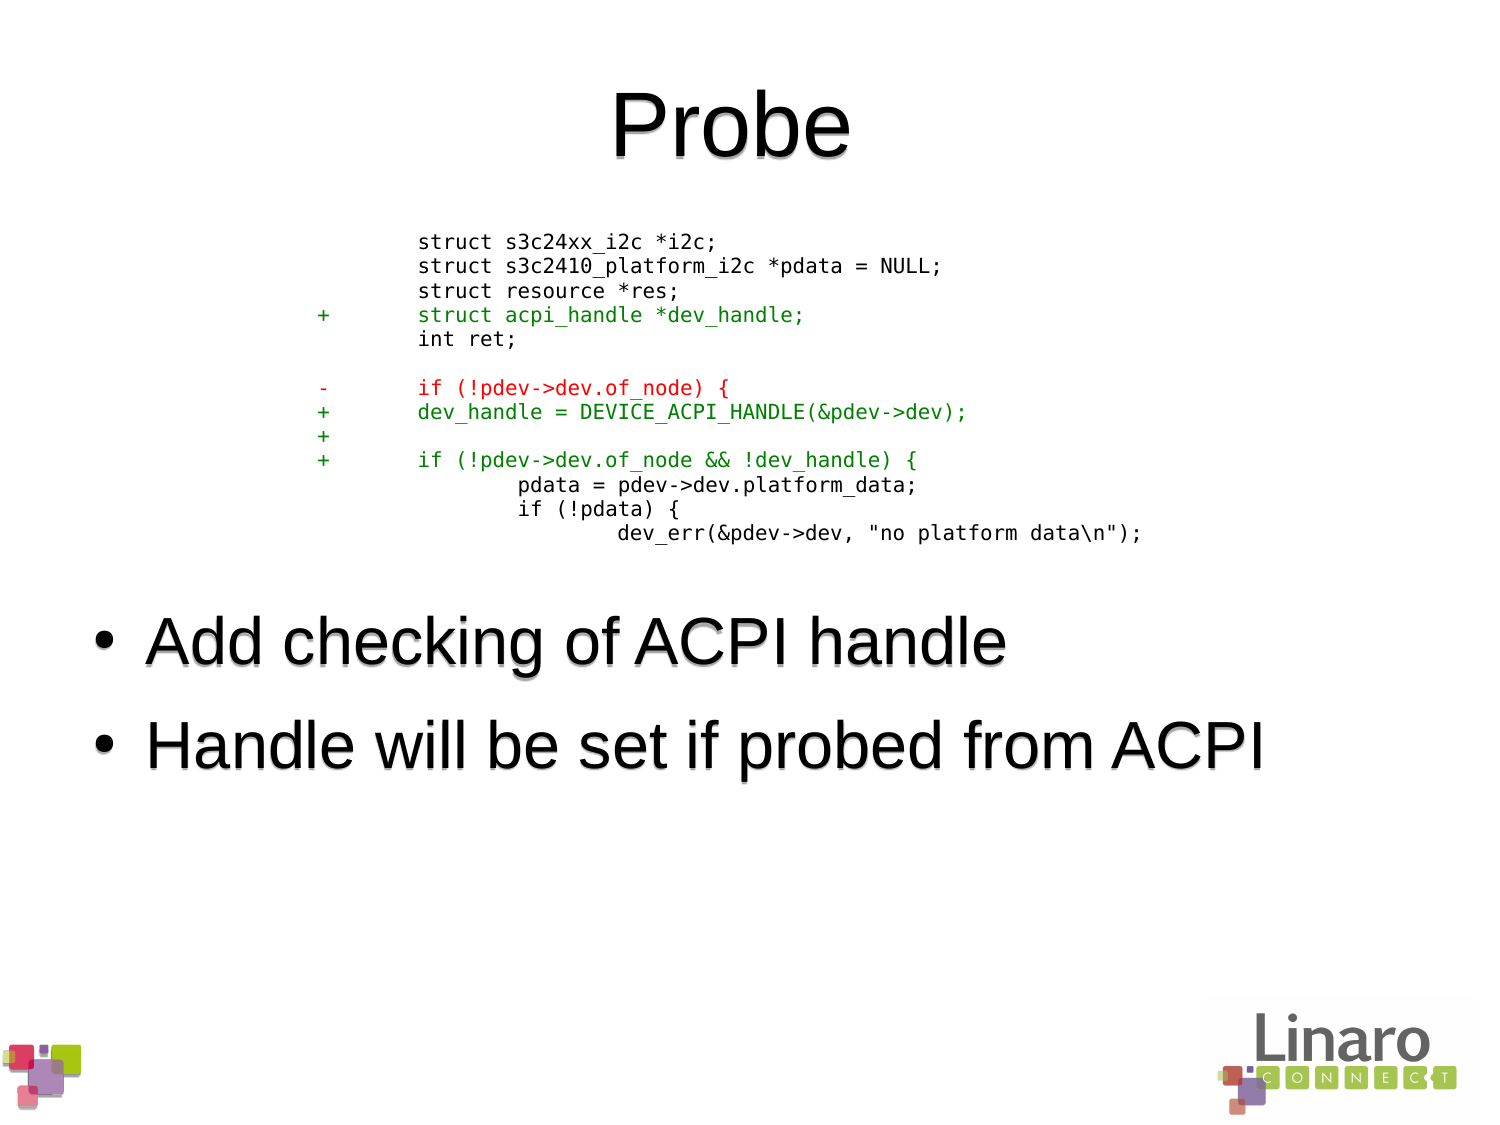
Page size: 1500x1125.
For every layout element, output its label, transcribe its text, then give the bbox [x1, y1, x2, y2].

title Probe [56, 27, 1407, 223]
picture [1205, 995, 1475, 1125]
list Add checking of ACPI handle Handle will be set if probed from ACPI [75, 603, 1425, 916]
text_box struct s3c24xx_i2c *i2c; struct s3c2410_platform_i2c *pdata = NULL; struct resource *res; + struct acpi_handle *dev_handle; int ret; - if (!pdev->dev.of_node) { + dev_handle = DEVICE_ACPI_HANDLE(&pdev->dev); + + if (!pdev->dev.of_node && !dev_handle) { pdata = pdev->dev.platform_data; if (!pdata) { dev_err(&pdev->dev, "no platform data\n"); [302, 223, 1158, 554]
picture [0, 1041, 84, 1125]
